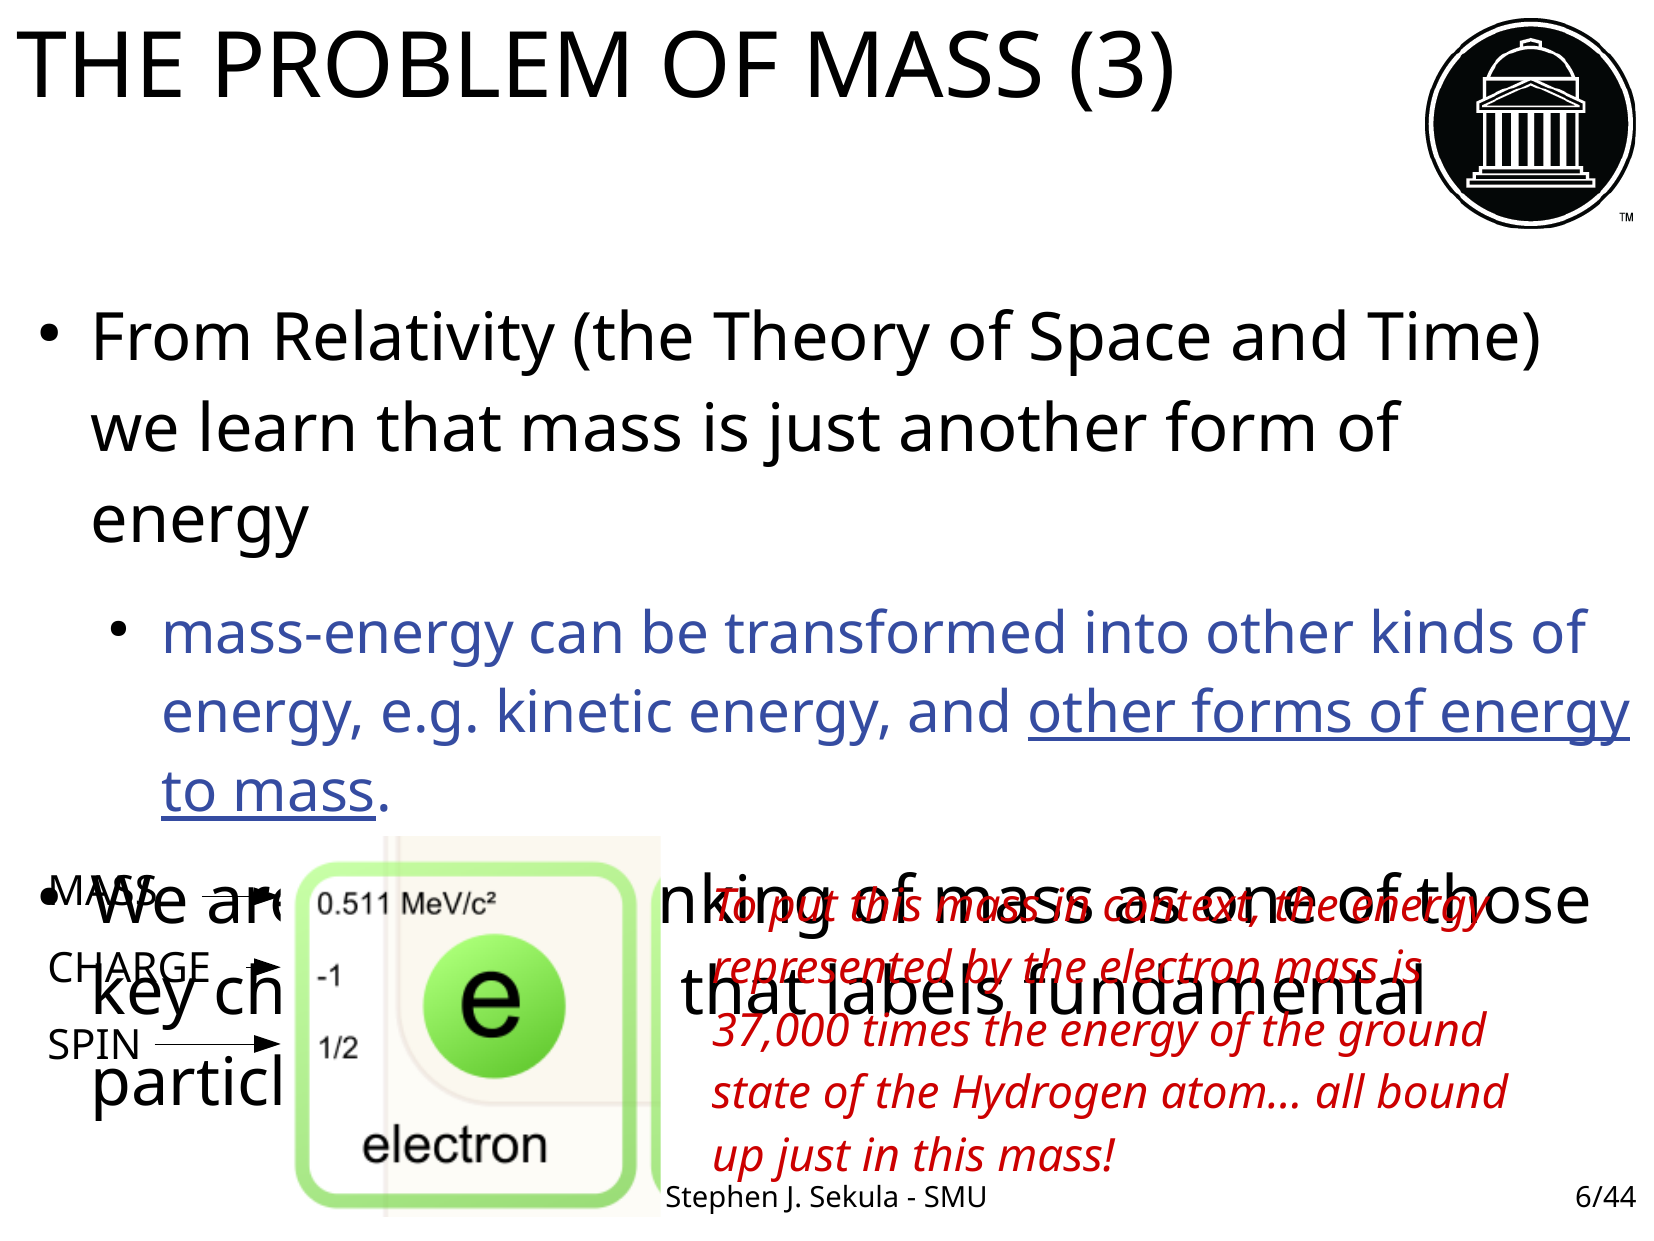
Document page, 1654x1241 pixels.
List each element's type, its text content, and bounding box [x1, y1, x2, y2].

picture [280, 836, 661, 1217]
text_box To put this mass in context, the energy represented by the electron mass is 37,000 times the energy of the ground state of the Hydrogen atom... all bound up just in this mass! [697, 864, 1550, 1175]
text_box CHARGE [32, 930, 263, 1000]
list From Relativity (the Theory of Space and Time) we learn that mass is just another form of energy mass-energy can be transformed into other kinds of energy, e.g. kinetic energy, and other forms of energy to mass. We are used to thinking of mass as one of those key characteristics that labels fundamental particles, e.g. [19, 289, 1637, 1176]
text_box SPIN [32, 1007, 263, 1077]
picture [1425, 18, 1636, 229]
text_box MASS [32, 853, 222, 923]
title THE PROBLEM OF MASS (3) [16, 0, 1415, 257]
